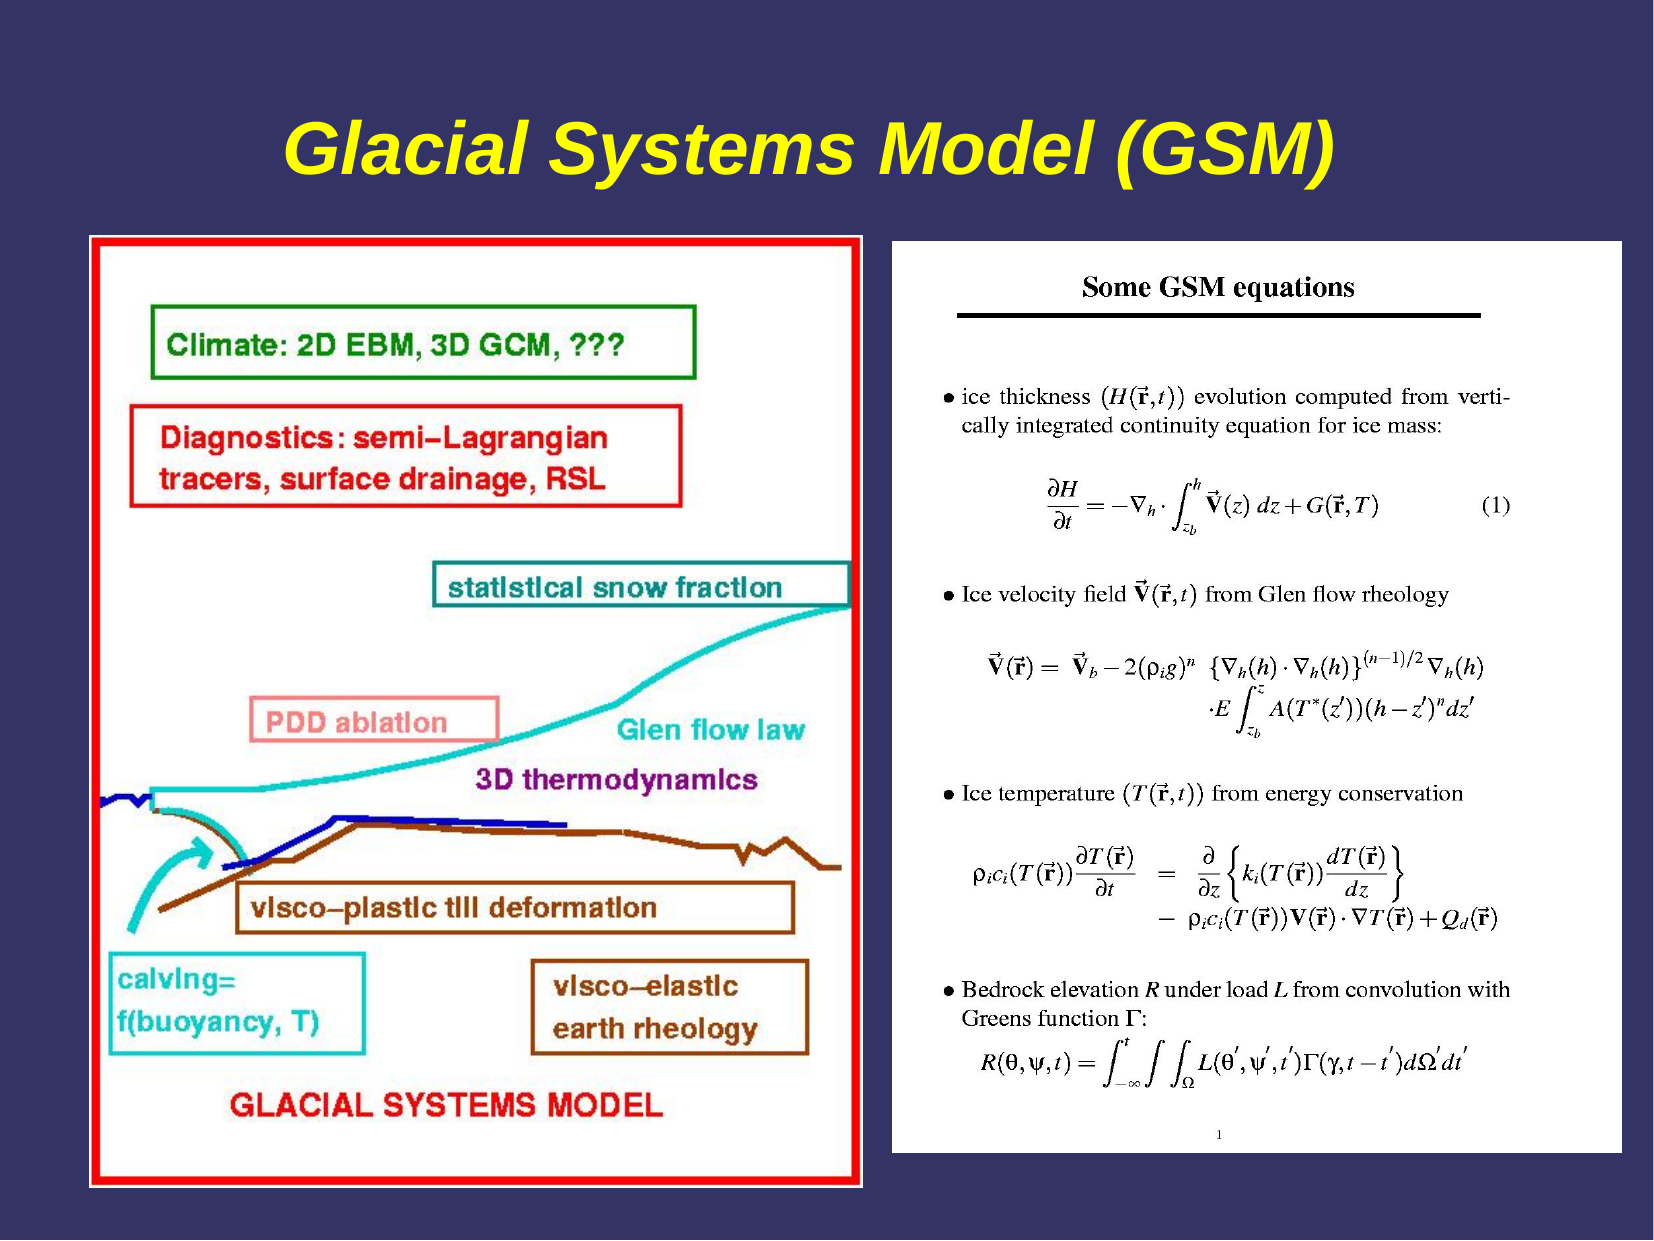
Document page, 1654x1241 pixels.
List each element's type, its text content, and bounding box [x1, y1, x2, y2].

picture [892, 241, 1622, 1153]
picture [89, 235, 863, 1188]
title Glacial Systems Model (GSM) [103, 49, 1516, 250]
